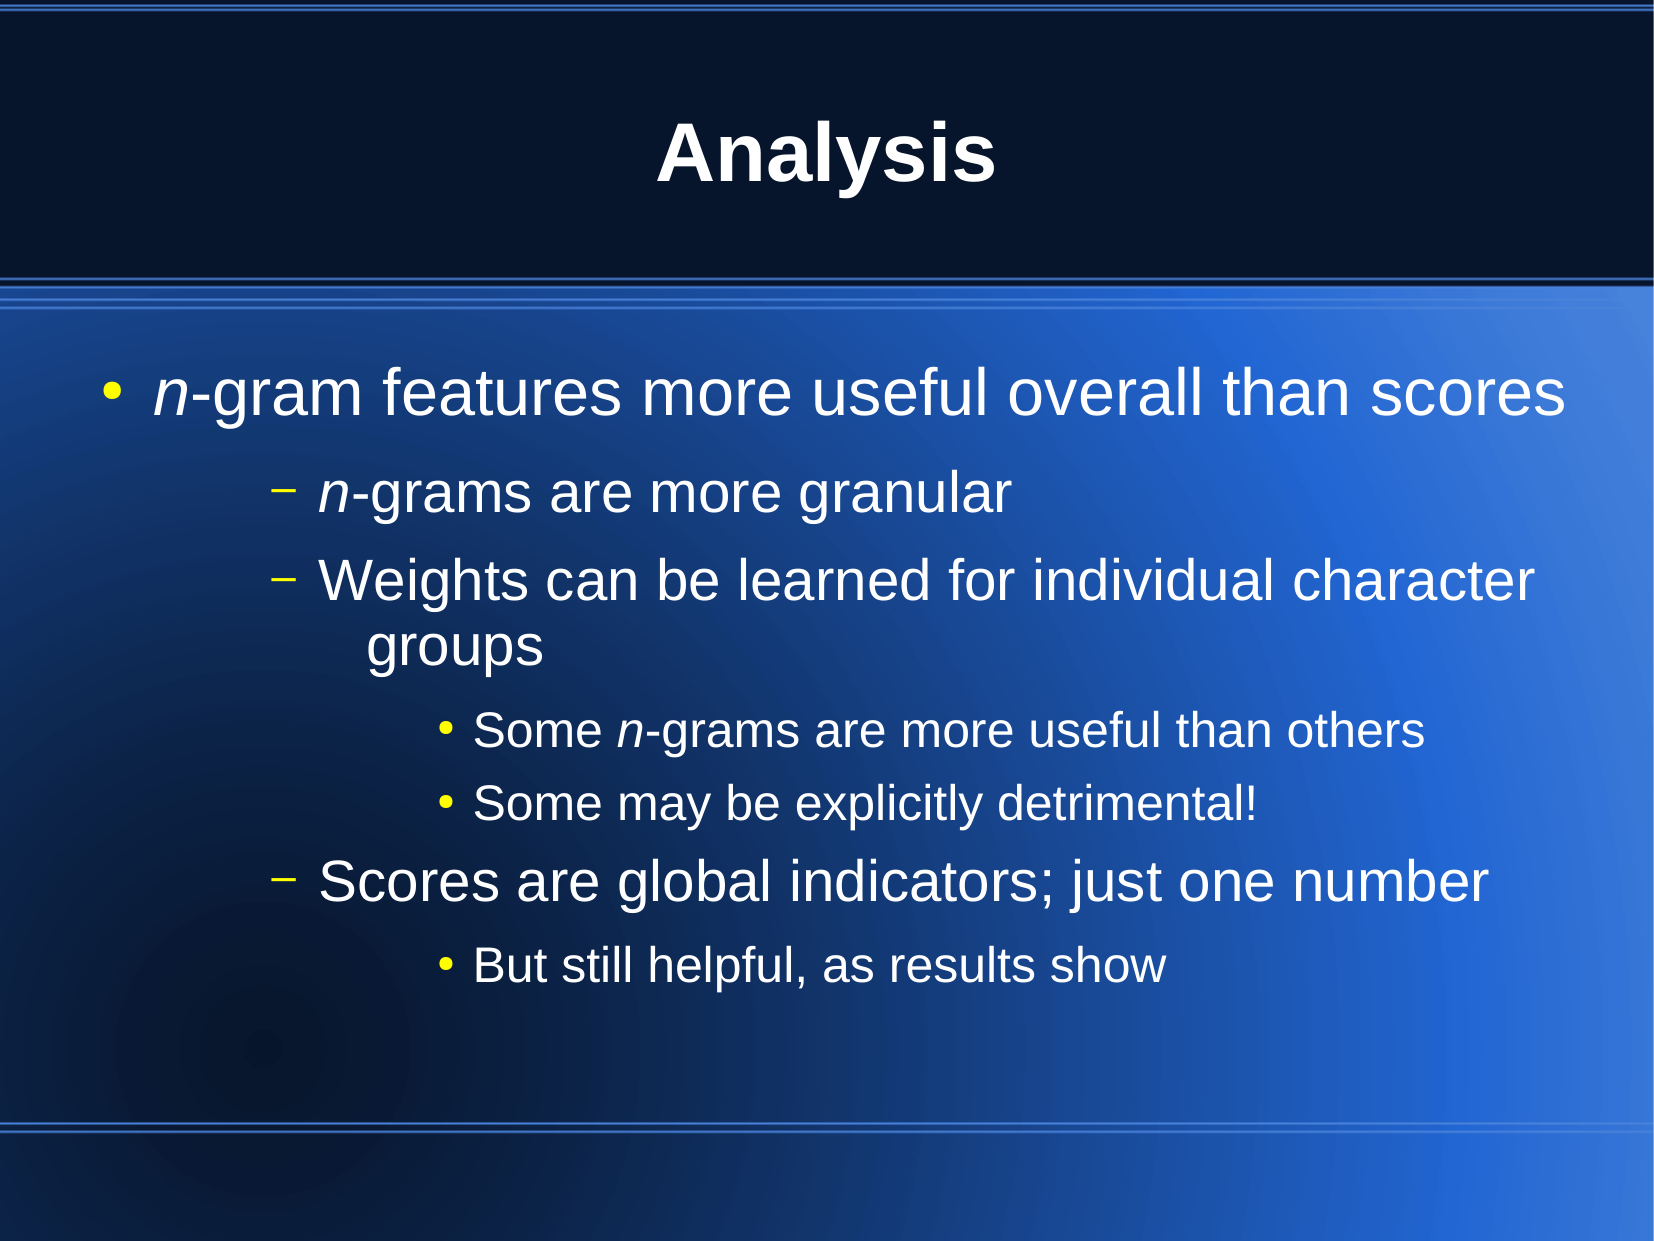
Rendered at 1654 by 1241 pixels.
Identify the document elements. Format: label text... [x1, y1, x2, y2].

list n-gram features more useful overall than scores n-grams are more granular Weights can be learned for individual character groups Some n-grams are more useful than others Some may be explicitly detrimental! Scores are global indicators; just one number But still helpful, as results show [82, 355, 1571, 1159]
picture [0, 0, 1654, 1241]
title Analysis [82, 49, 1571, 257]
